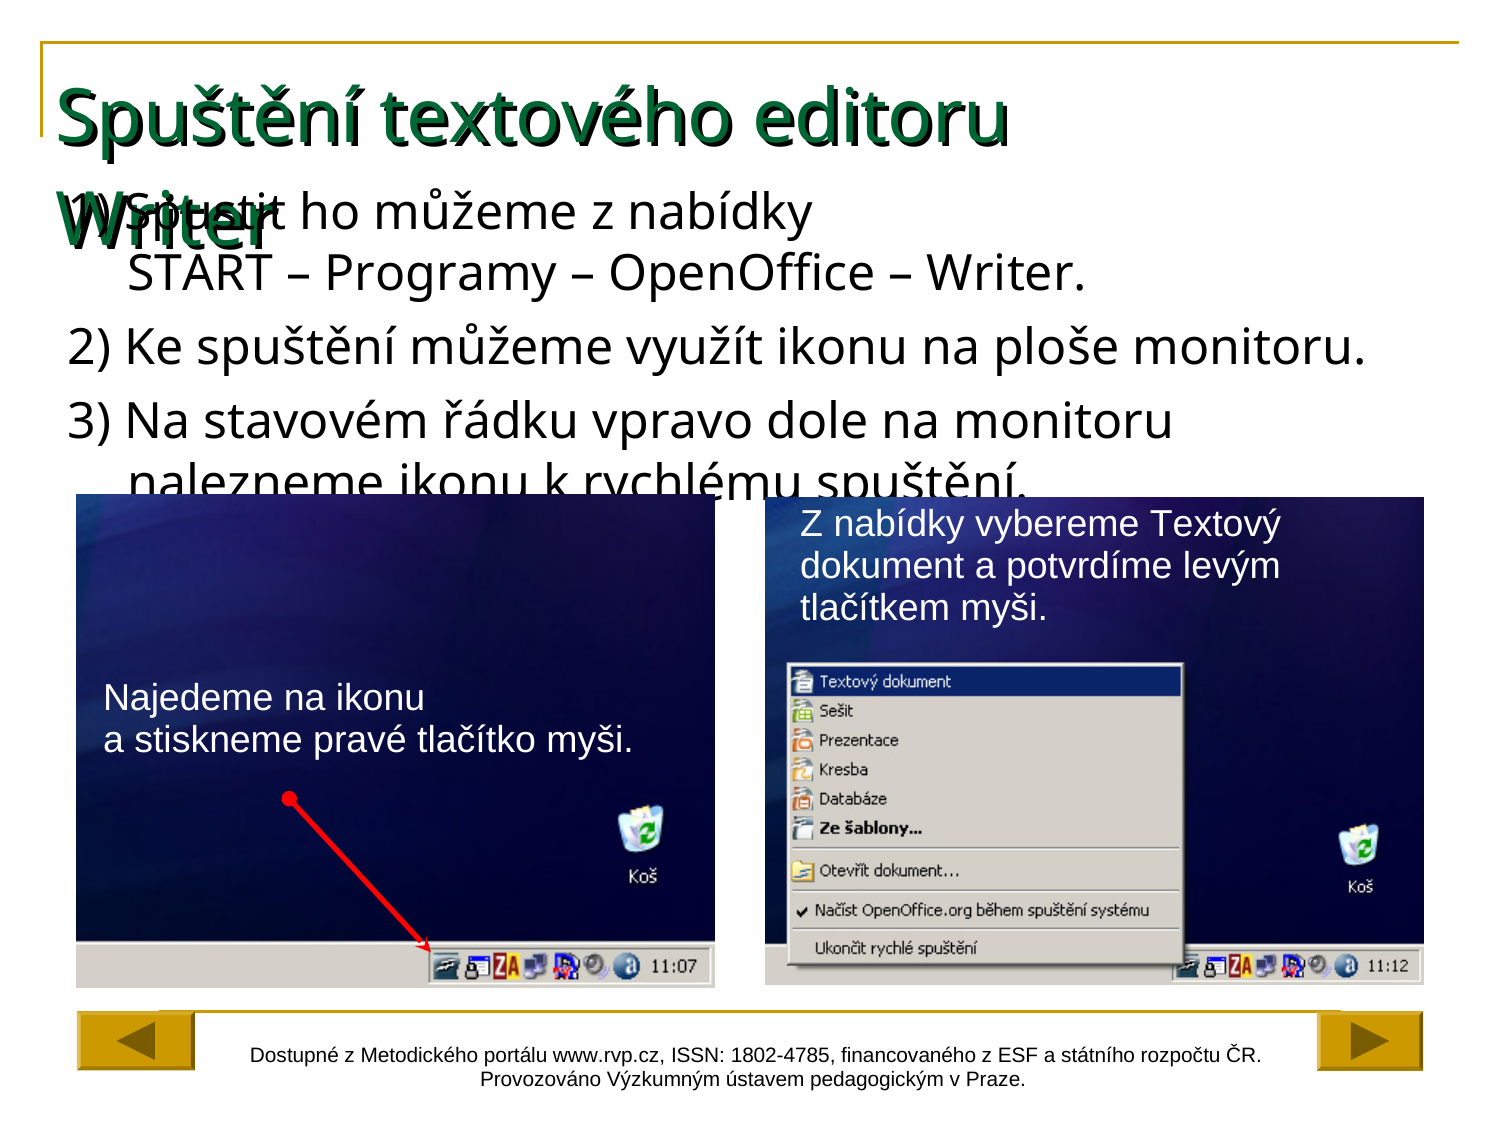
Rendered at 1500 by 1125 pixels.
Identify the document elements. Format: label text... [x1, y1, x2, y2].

text_box Najedeme na ikonu a stiskneme pravé tlačítko myši. [88, 668, 668, 769]
text_box Z nabídky vybereme Textový dokument a potvrdíme levým tlačítkem myši. [785, 495, 1412, 637]
picture [76, 494, 715, 988]
text_box [78, 1011, 195, 1071]
title Spuštění textového editoru Writer [41, 54, 1211, 182]
picture [765, 497, 1424, 985]
list 1) Spustit ho můžeme z nabídky START – Programy – OpenOffice – Writer. 2) Ke spuštění můžeme využít ikonu na ploše monitoru. 3) Na stavovém řádku vpravo dole na monitoru nalezneme ikonu k rychlému spuštění. [53, 172, 1447, 988]
text_box [1318, 1011, 1424, 1071]
